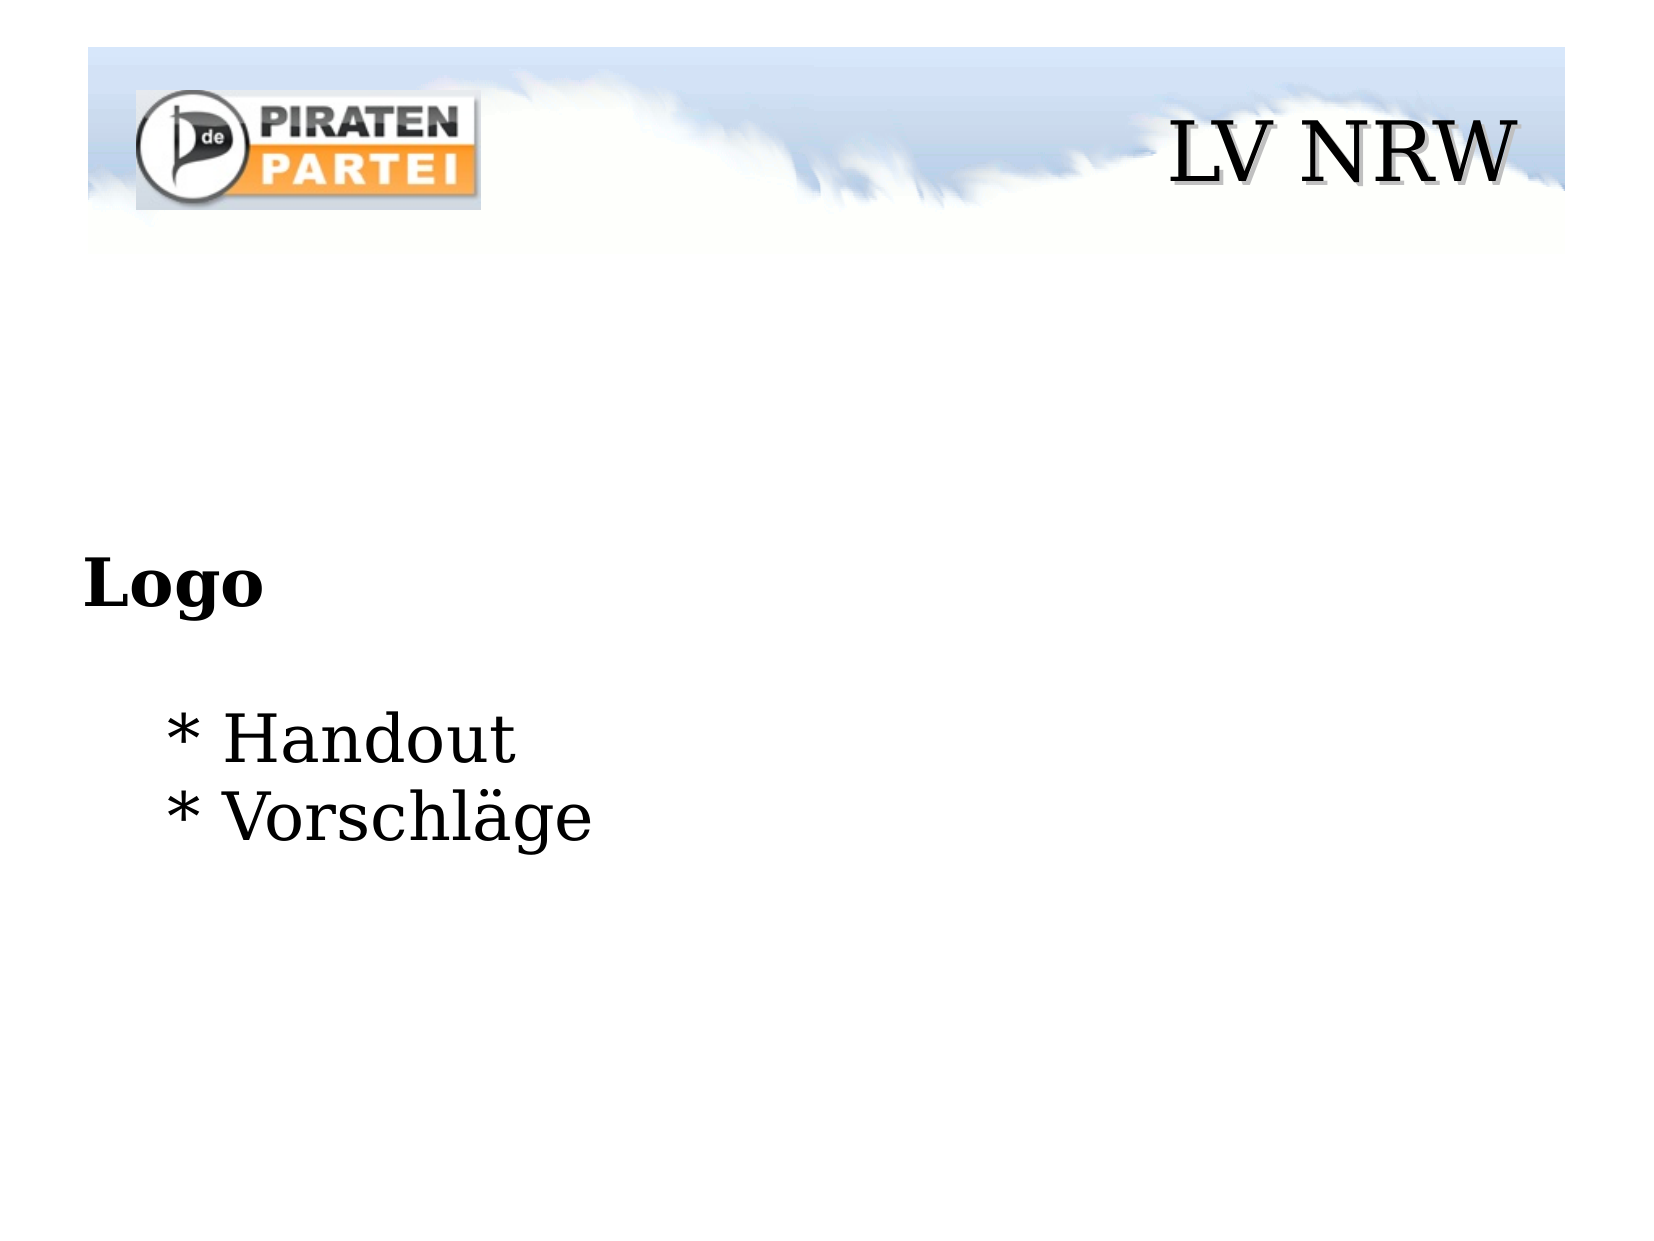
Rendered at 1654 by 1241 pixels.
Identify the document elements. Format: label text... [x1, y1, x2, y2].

title LV NRW [82, 49, 1571, 257]
subtitle Logo * Handout * Vorschläge [82, 297, 1571, 1102]
picture [136, 90, 481, 210]
